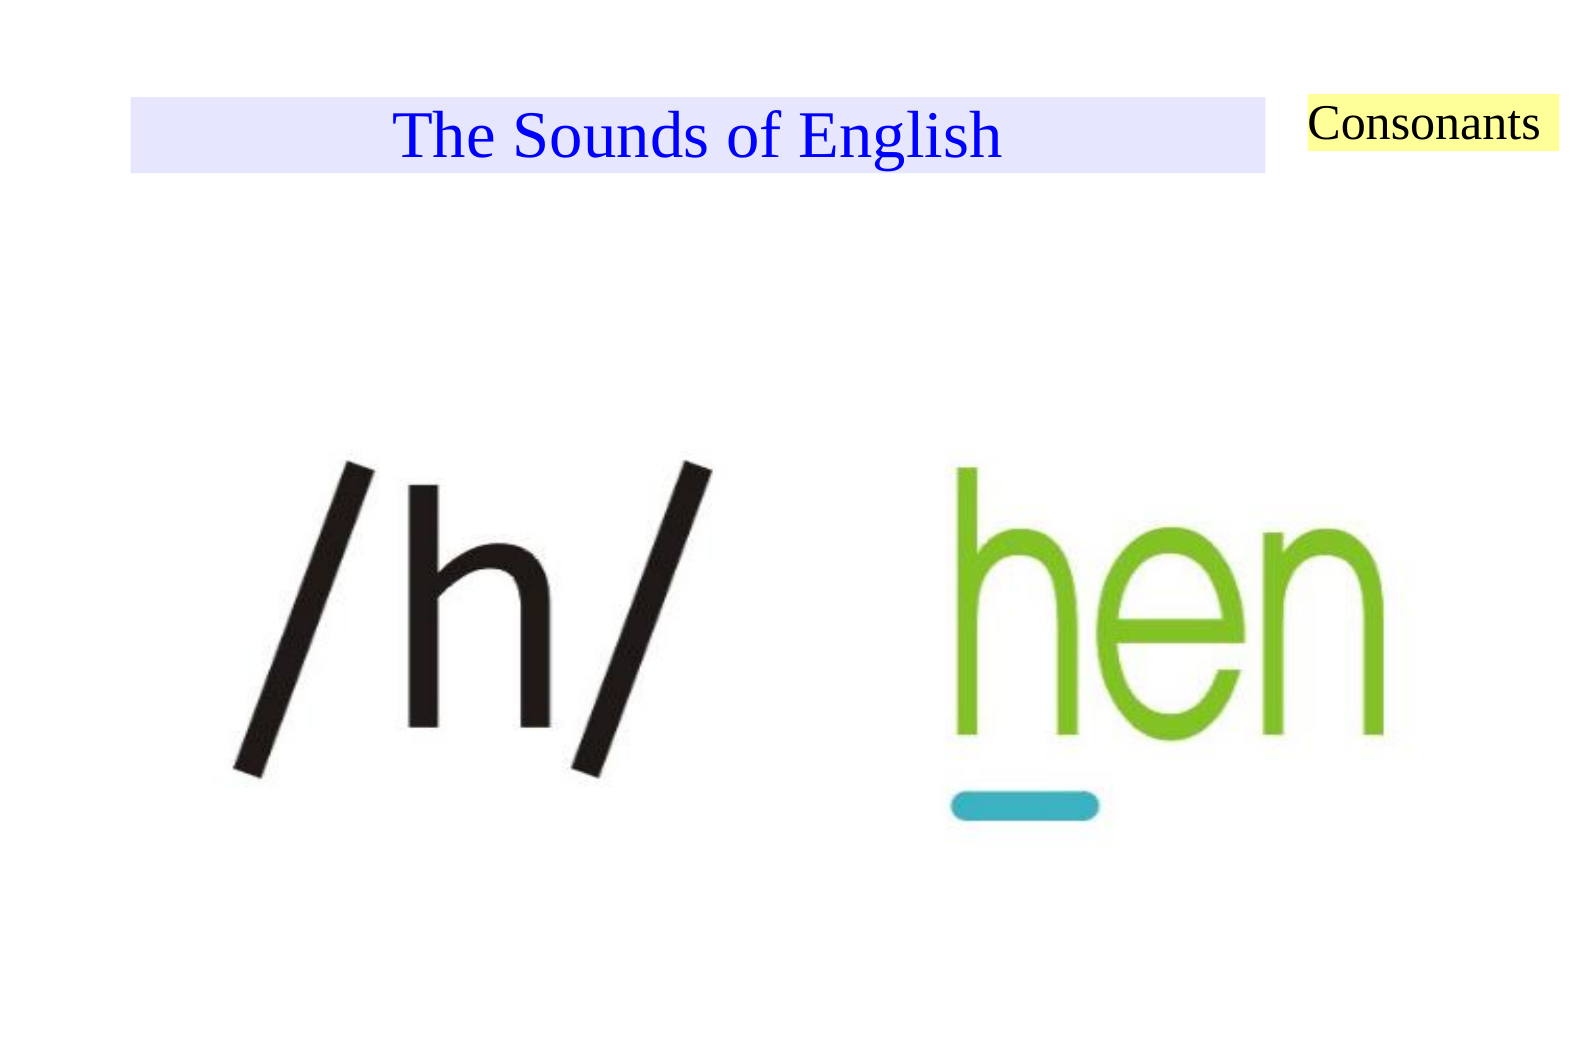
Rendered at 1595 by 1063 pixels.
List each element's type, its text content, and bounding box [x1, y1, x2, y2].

text_box Consonants [1307, 94, 1560, 152]
text_box The Sounds of English [130, 97, 1266, 174]
picture [146, 197, 1480, 1041]
